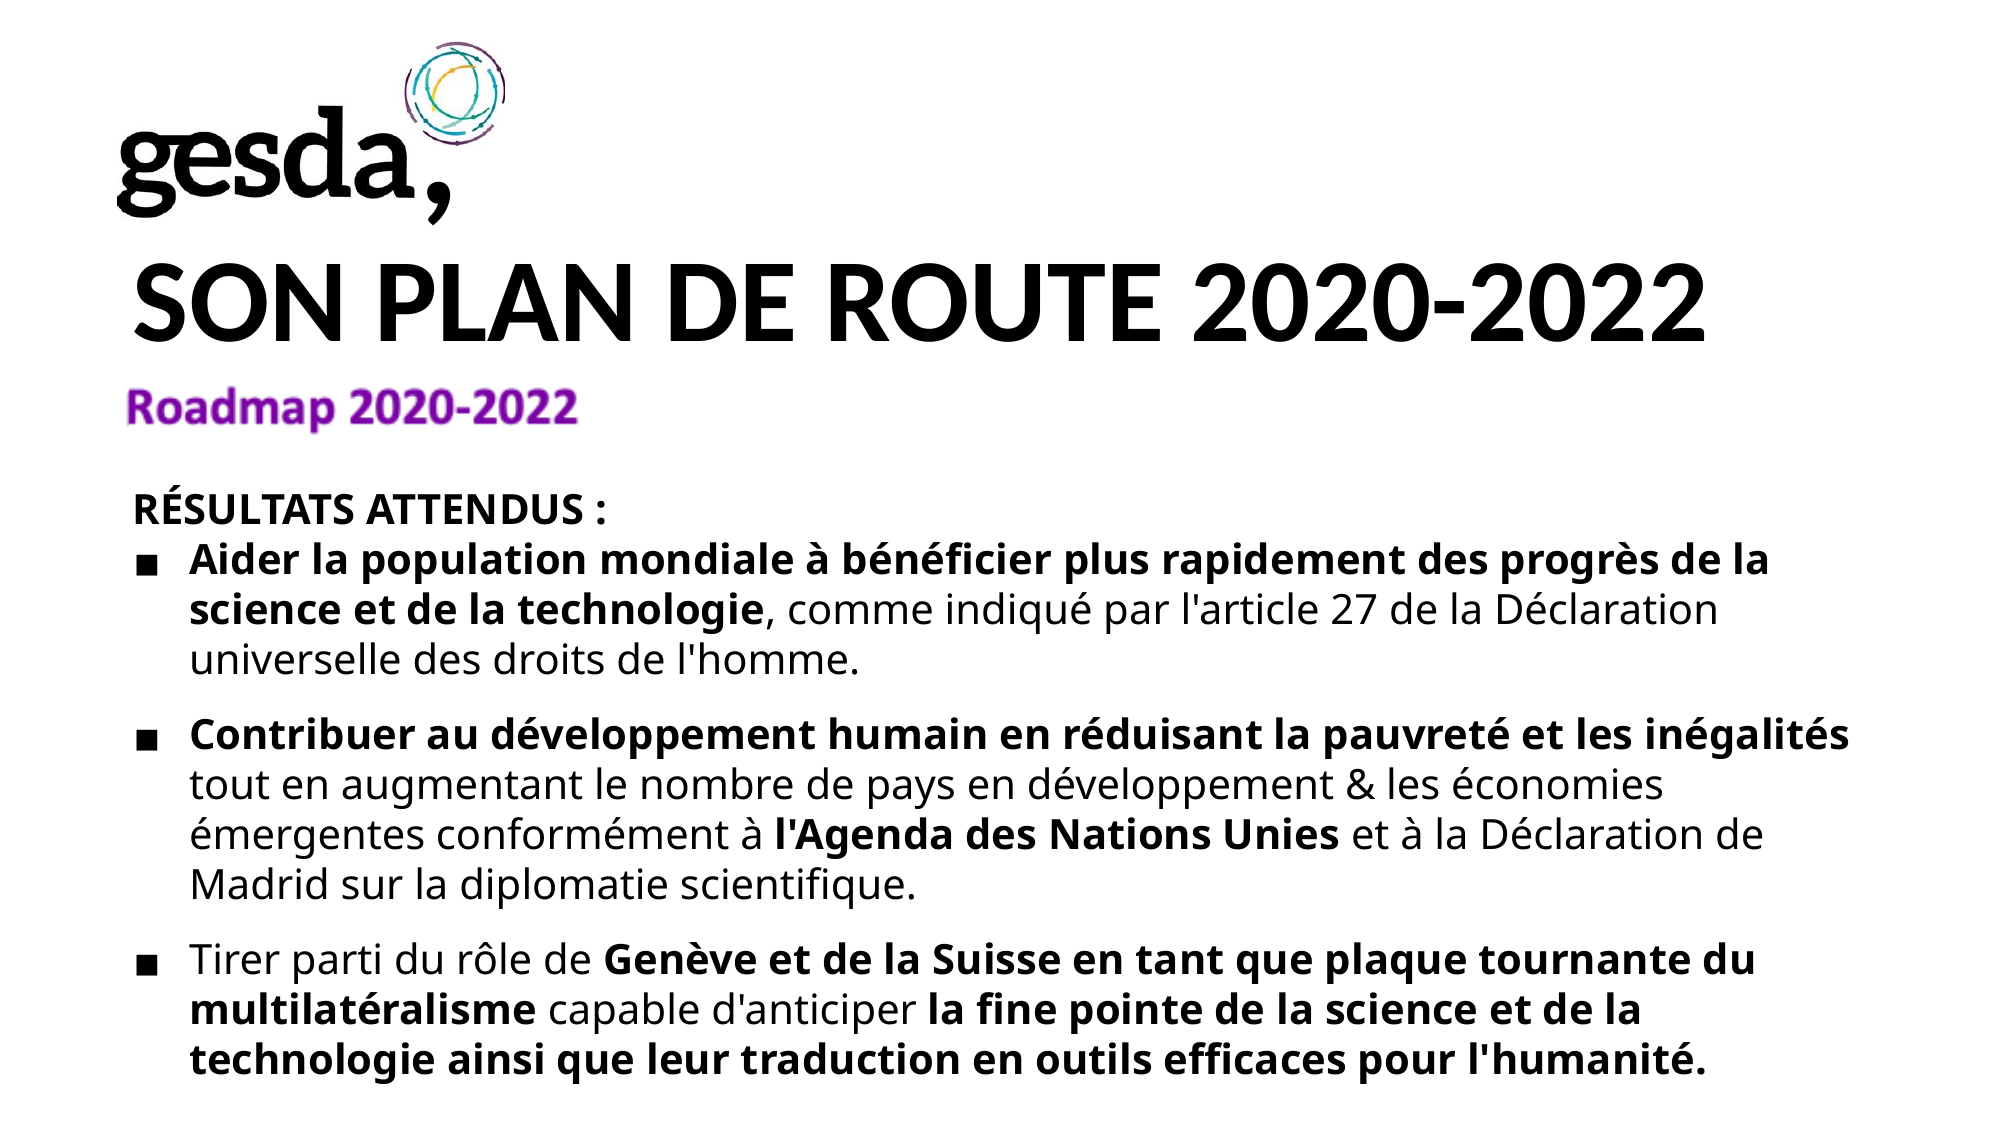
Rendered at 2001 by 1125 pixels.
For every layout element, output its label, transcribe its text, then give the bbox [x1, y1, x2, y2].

text_box RÉSULTATS ATTENDUS : Aider la population mondiale à bénéficier plus rapidement des progrès de la science et de la technologie, comme indiqué par l'article 27 de la Déclaration universelle des droits de l'homme. Contribuer au développement humain en réduisant la pauvreté et les inégalités tout en augmentant le nombre de pays en développement & les économies émergentes conformément à l'Agenda des Nations Unies et à la Déclaration de Madrid sur la diplomatie scientifique. Tirer parti du rôle de Genève et de la Suisse en tant que plaque tournante du multilatéralisme capable d'anticiper la fine pointe de la science et de la technologie ainsi que leur traduction en outils efficaces pour l'humanité. [117, 475, 1883, 1091]
picture [117, 28, 505, 60]
text_box , SON PLAN DE ROUTE 2020-2022 [117, 60, 1883, 375]
picture [117, 359, 606, 454]
